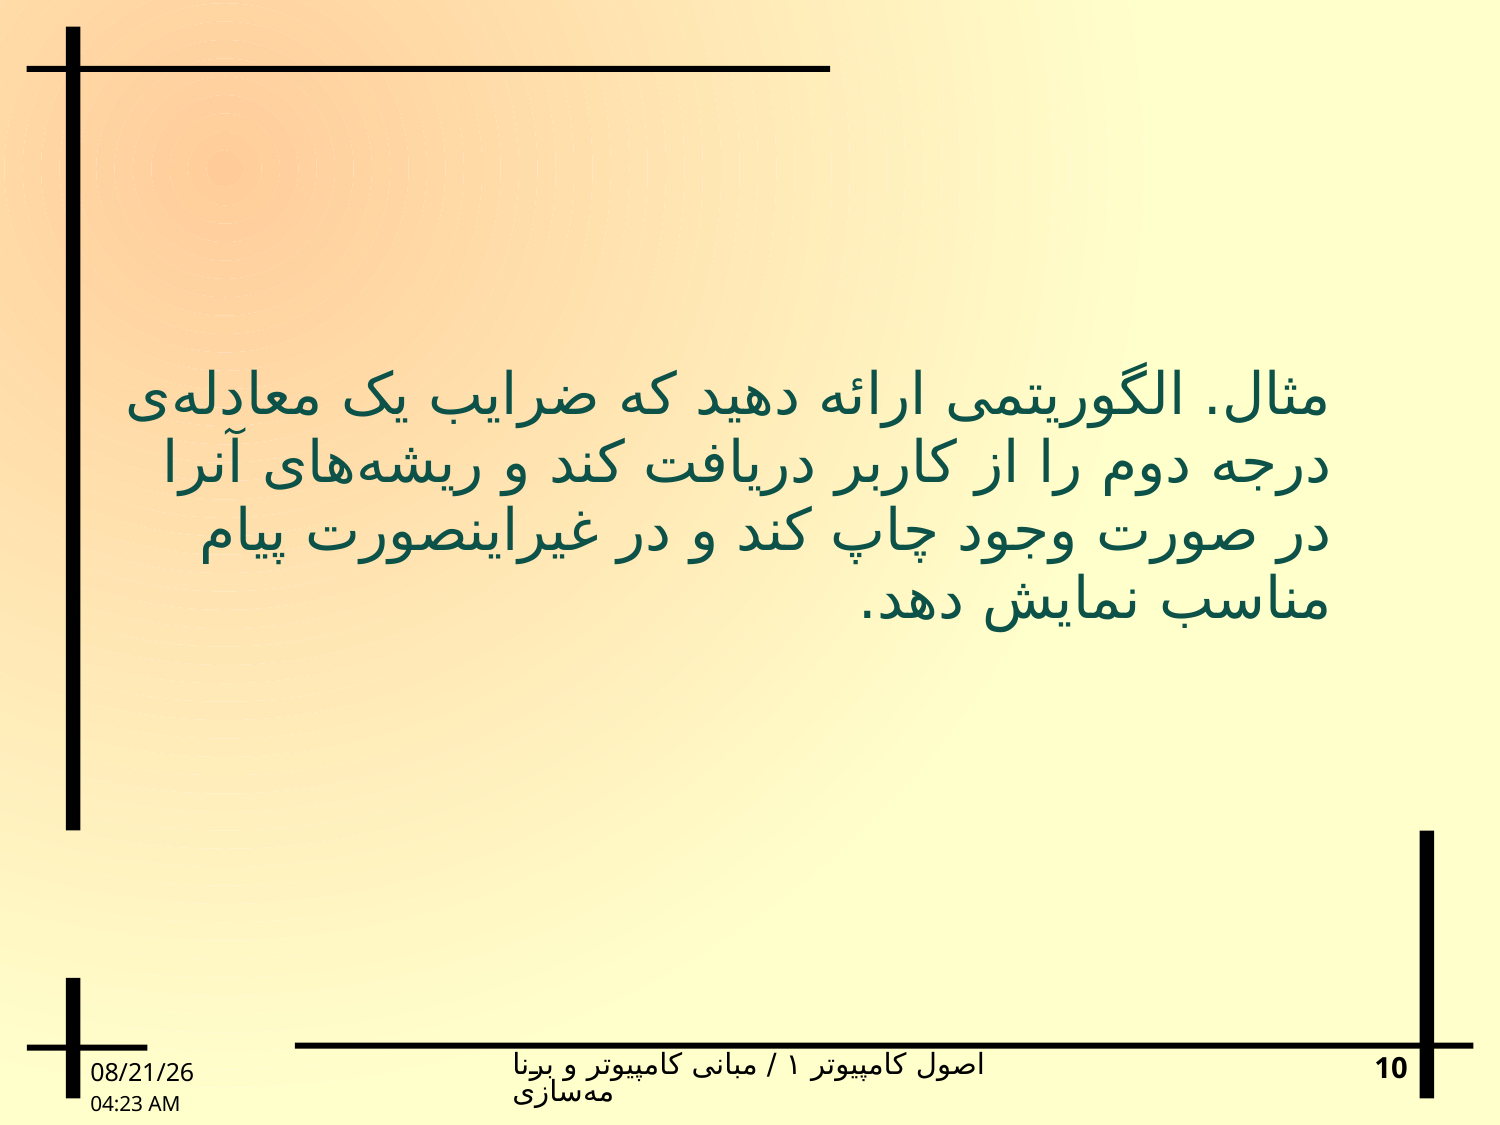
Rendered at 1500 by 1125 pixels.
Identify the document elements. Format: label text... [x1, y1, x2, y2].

list مثال. الگوریتمی ارائه دهید که ضرایب یک معادله‌ی درجه دوم را از کاربر دریافت کند و ریشه‌های آنرا در صورت وجود چاپ کند و در غیراینصورت پیام مناسب نمایش دهد. [114, 361, 1386, 635]
